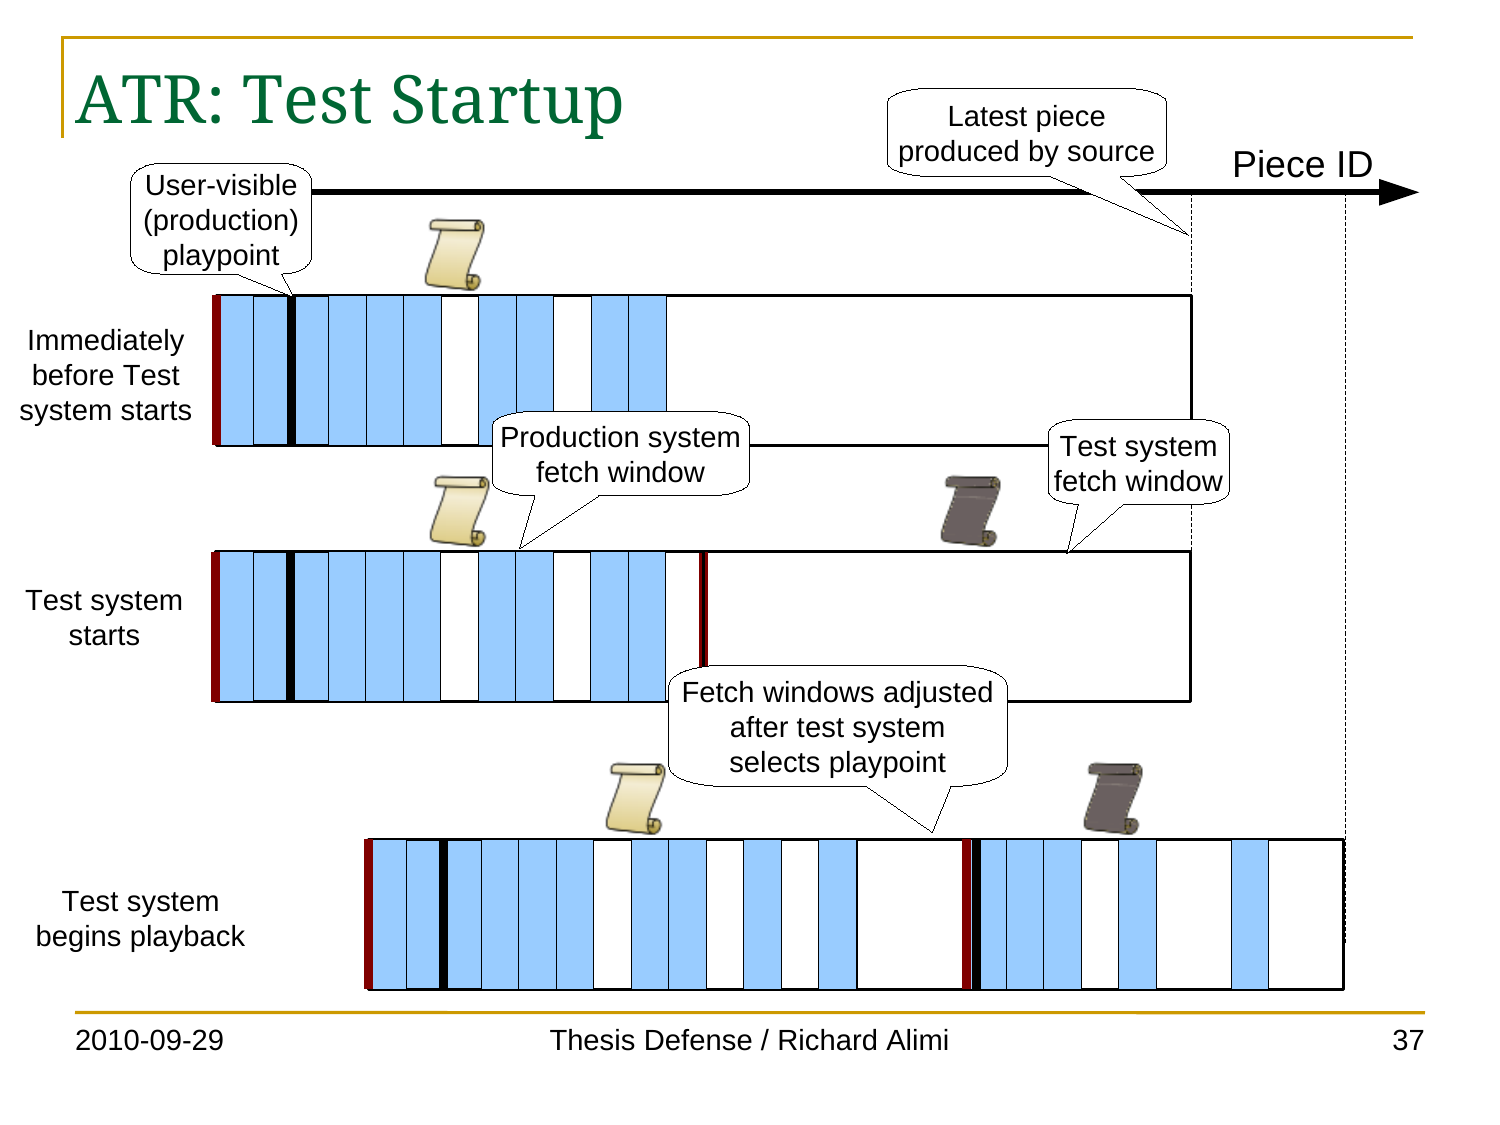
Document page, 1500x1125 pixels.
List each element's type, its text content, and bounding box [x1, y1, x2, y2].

text_box [743, 839, 782, 990]
text_box [296, 295, 442, 446]
text_box User-visible (production) playpoint [130, 163, 312, 298]
picture [1081, 759, 1146, 840]
text_box [818, 839, 857, 990]
text_box [478, 295, 554, 446]
text_box Latest piece produced by source [887, 88, 1189, 236]
text_box Piece ID [1217, 132, 1389, 193]
text_box [448, 839, 594, 990]
picture [938, 472, 1004, 550]
text_box [590, 551, 666, 702]
text_box [1118, 839, 1157, 990]
text_box [631, 839, 707, 990]
text_box Production system fetch window [492, 411, 750, 549]
text_box [591, 295, 667, 411]
picture [422, 215, 488, 294]
text_box [478, 551, 554, 702]
text_box [968, 839, 1082, 990]
text_box Test system starts [10, 574, 199, 659]
picture [427, 472, 493, 552]
text_box Test system fetch window [1048, 419, 1230, 554]
text_box [1231, 839, 1269, 990]
text_box [368, 839, 439, 990]
text_box [220, 551, 286, 702]
text_box [216, 295, 287, 446]
text_box Immediately before Test system starts [4, 314, 208, 434]
picture [603, 759, 669, 840]
text_box Test system begins playback [20, 874, 261, 960]
text_box Fetch windows adjusted after test system selects playpoint [668, 665, 1008, 833]
text_box [295, 551, 441, 702]
title ATR: Test Startup [75, 45, 1425, 151]
